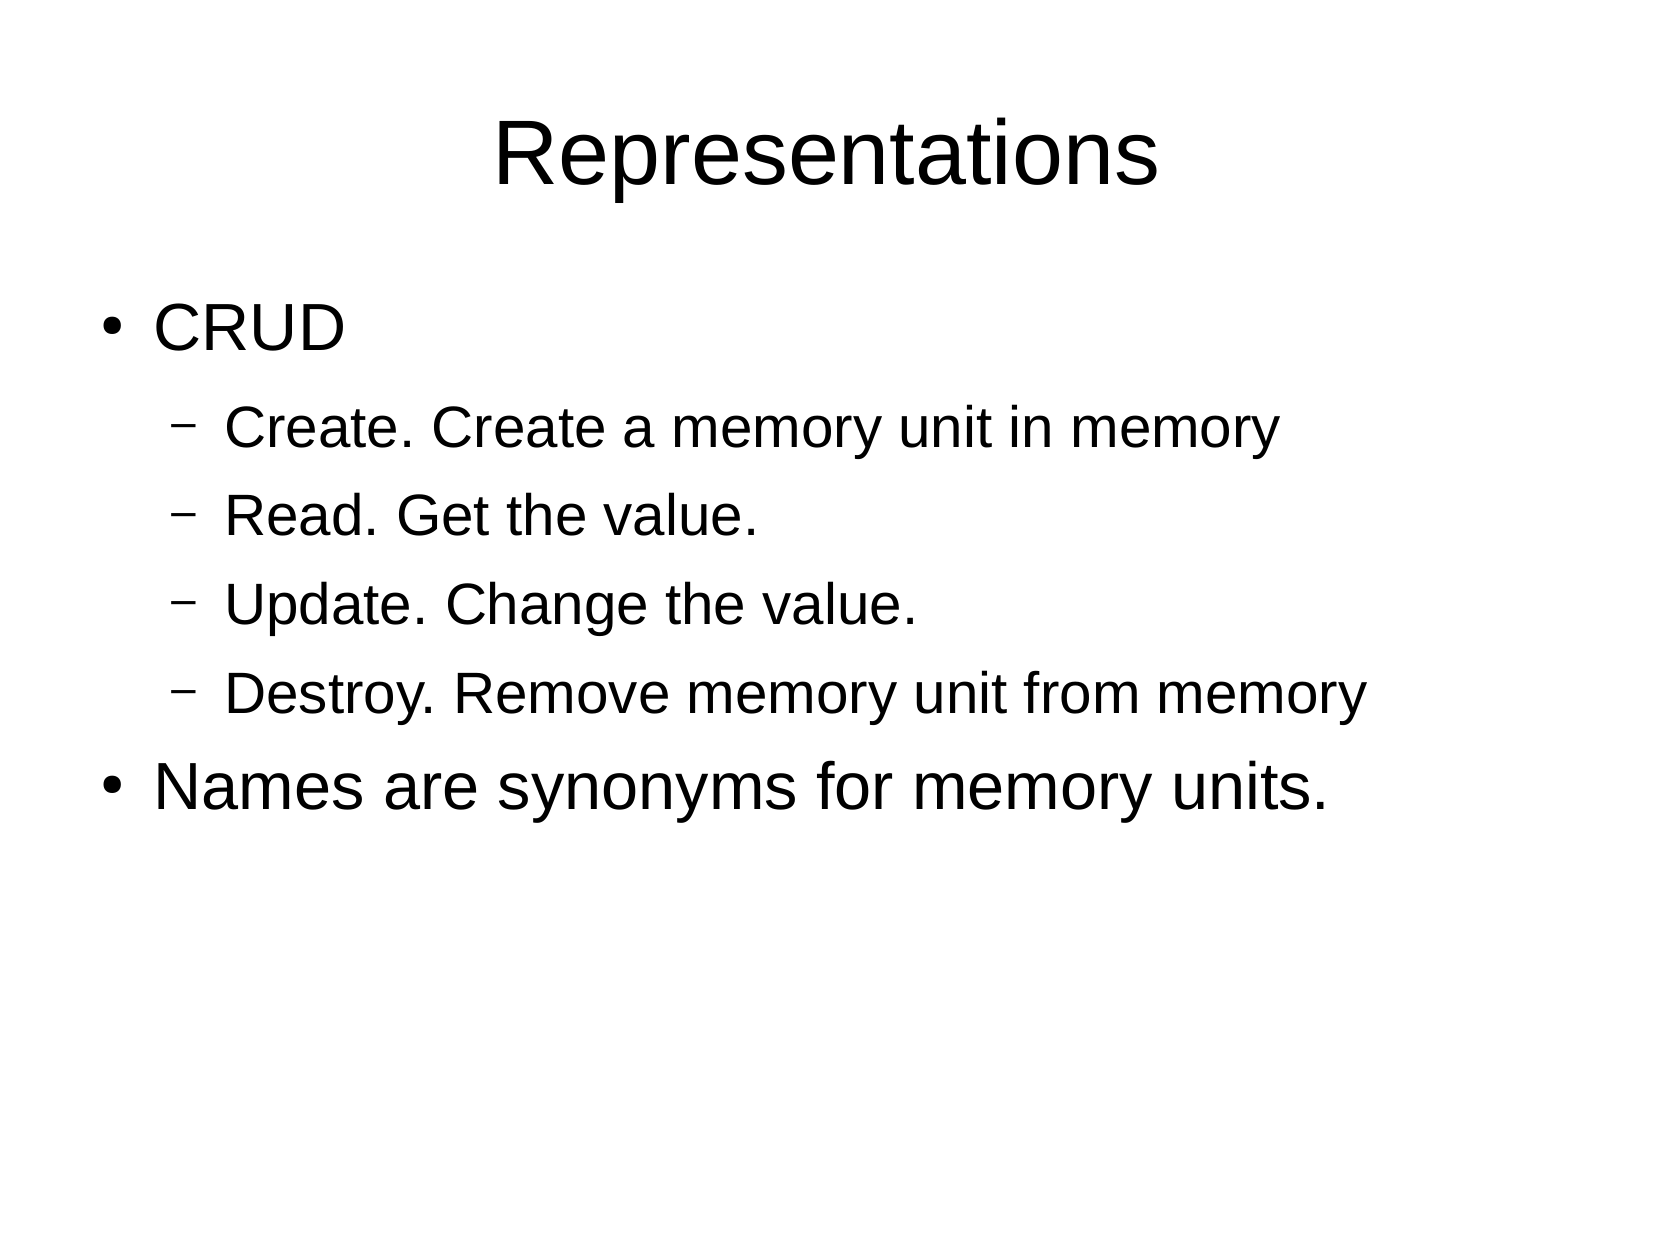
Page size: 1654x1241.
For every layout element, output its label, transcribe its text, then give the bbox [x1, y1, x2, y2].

list CRUD Create. Create a memory unit in memory Read. Get the value. Update. Change the value. Destroy. Remove memory unit from memory Names are synonyms for memory units. [82, 290, 1571, 1010]
title Representations [82, 49, 1571, 257]
